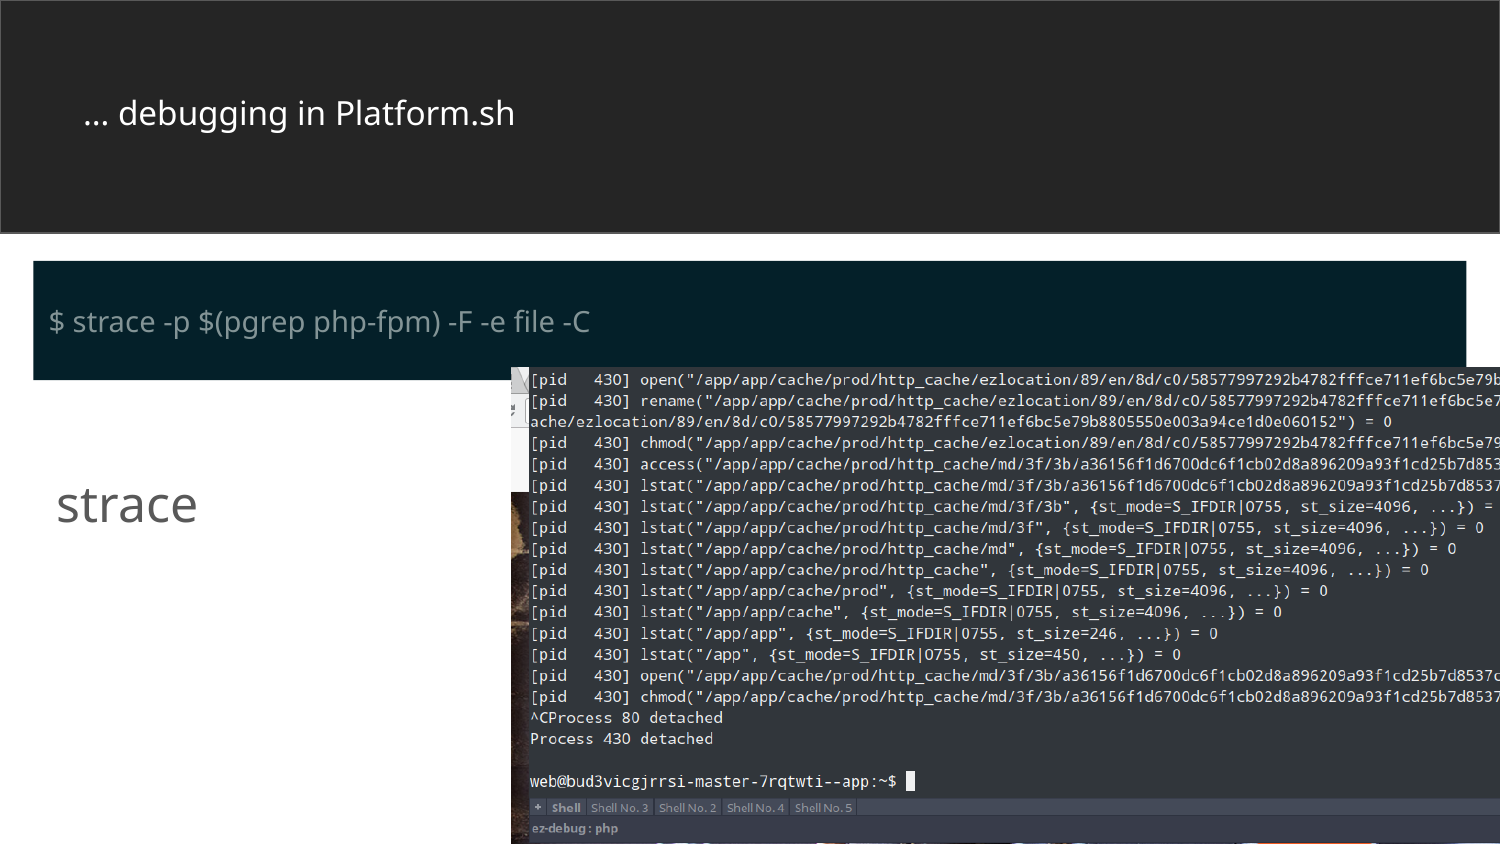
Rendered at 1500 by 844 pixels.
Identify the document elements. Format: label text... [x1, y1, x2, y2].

text_box [0, 0, 1500, 234]
title … debugging in Platform.sh [68, 56, 1307, 185]
picture [511, 367, 1500, 844]
text_box $ strace -p $(pgrep php-fpm) -F -e file -C [33, 260, 1467, 381]
list strace [41, 457, 462, 669]
